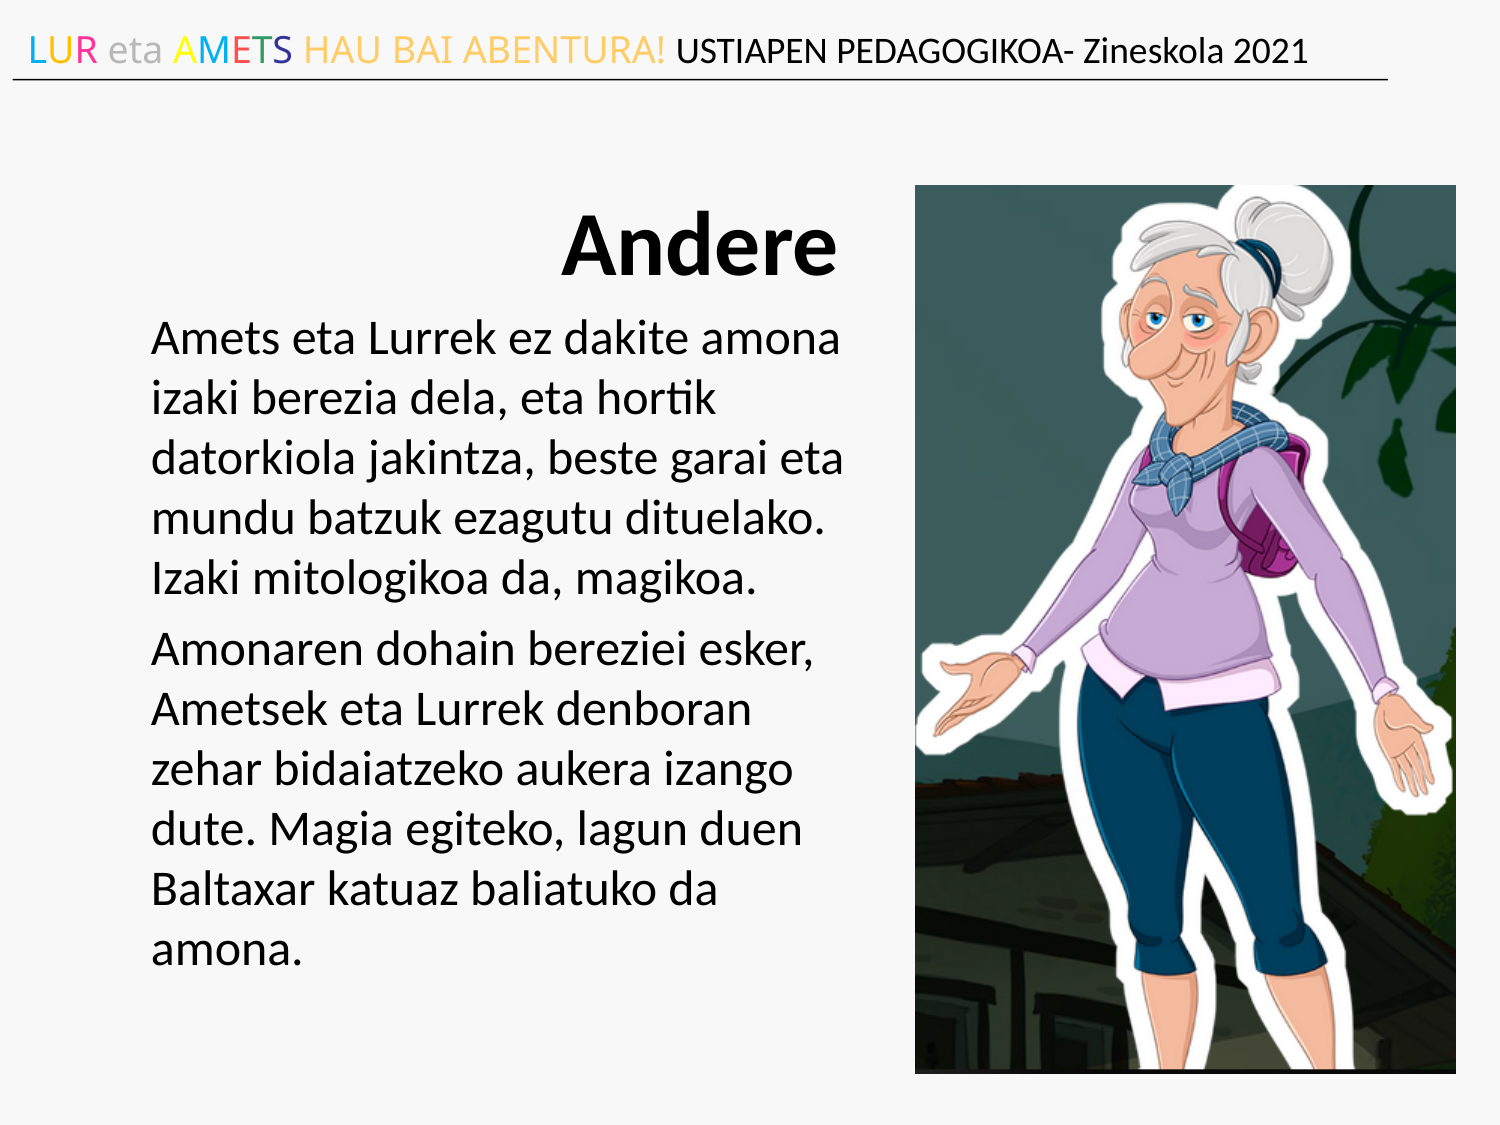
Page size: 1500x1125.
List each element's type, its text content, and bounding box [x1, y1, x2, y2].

title Andere [507, 173, 854, 297]
text_box LUR eta AMETS HAU BAI ABENTURA! USTIAPEN PEDAGOGIKOA- Zineskola 2021 [12, 19, 1425, 79]
picture [915, 185, 1456, 1074]
list Amets eta Lurrek ez dakite amona izaki berezia dela, eta hortik datorkiola jakintza, beste garai eta mundu batzuk ezagutu dituelako. Izaki mitologikoa da, magikoa. Amonaren dohain bereziei esker, Ametsek eta Lurrek denboran zehar bidaiatzeko aukera izango dute. Magia egiteko, lagun duen Baltaxar katuaz baliatuko da amona. [135, 297, 870, 1040]
